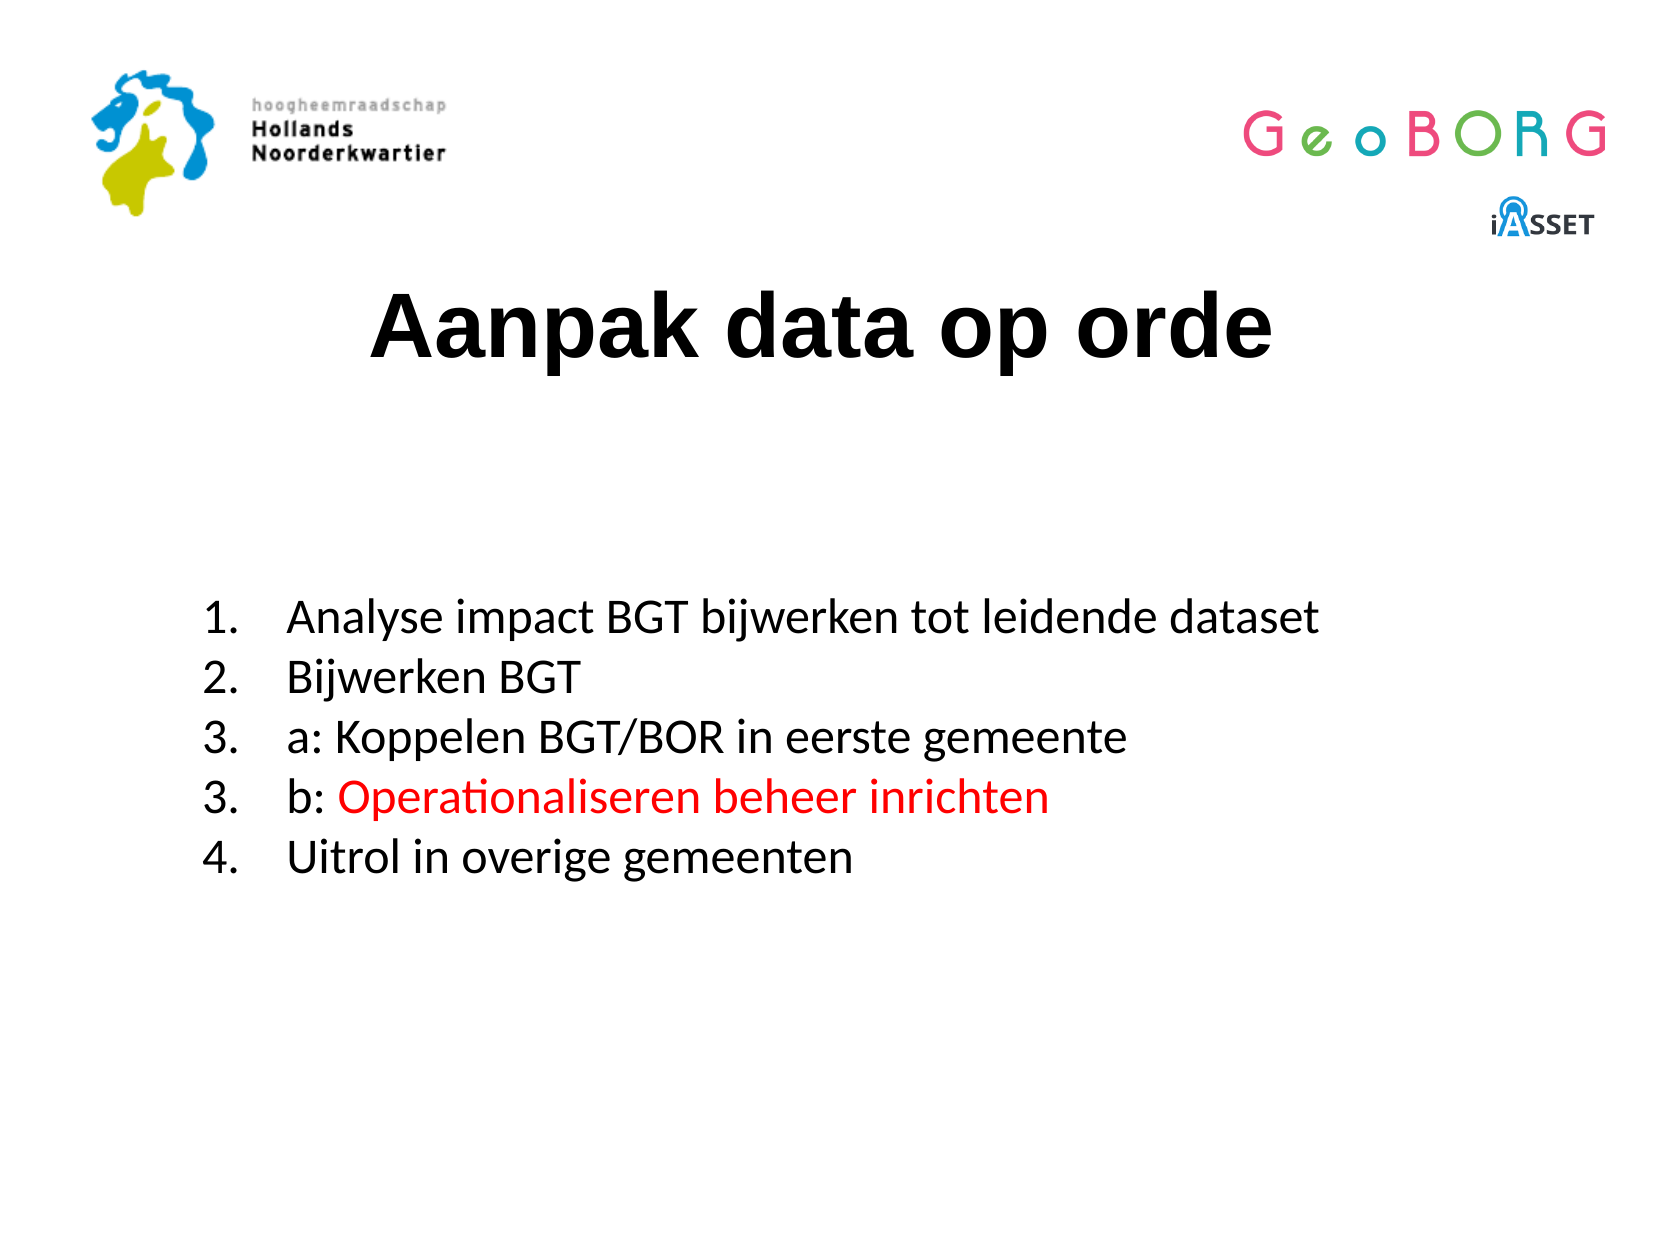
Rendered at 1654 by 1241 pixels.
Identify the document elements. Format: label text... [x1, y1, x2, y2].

text_box Analyse impact BGT bijwerken tot leidende dataset Bijwerken BGT a: Koppelen BGT/BOR in eerste gemeente b: Operationaliseren beheer inrichten Uitrol in overige gemeenten [37, 575, 1608, 894]
title Aanpak data op orde [78, 269, 1567, 575]
picture [1239, 106, 1619, 165]
picture [59, 47, 481, 240]
picture [1487, 195, 1595, 239]
